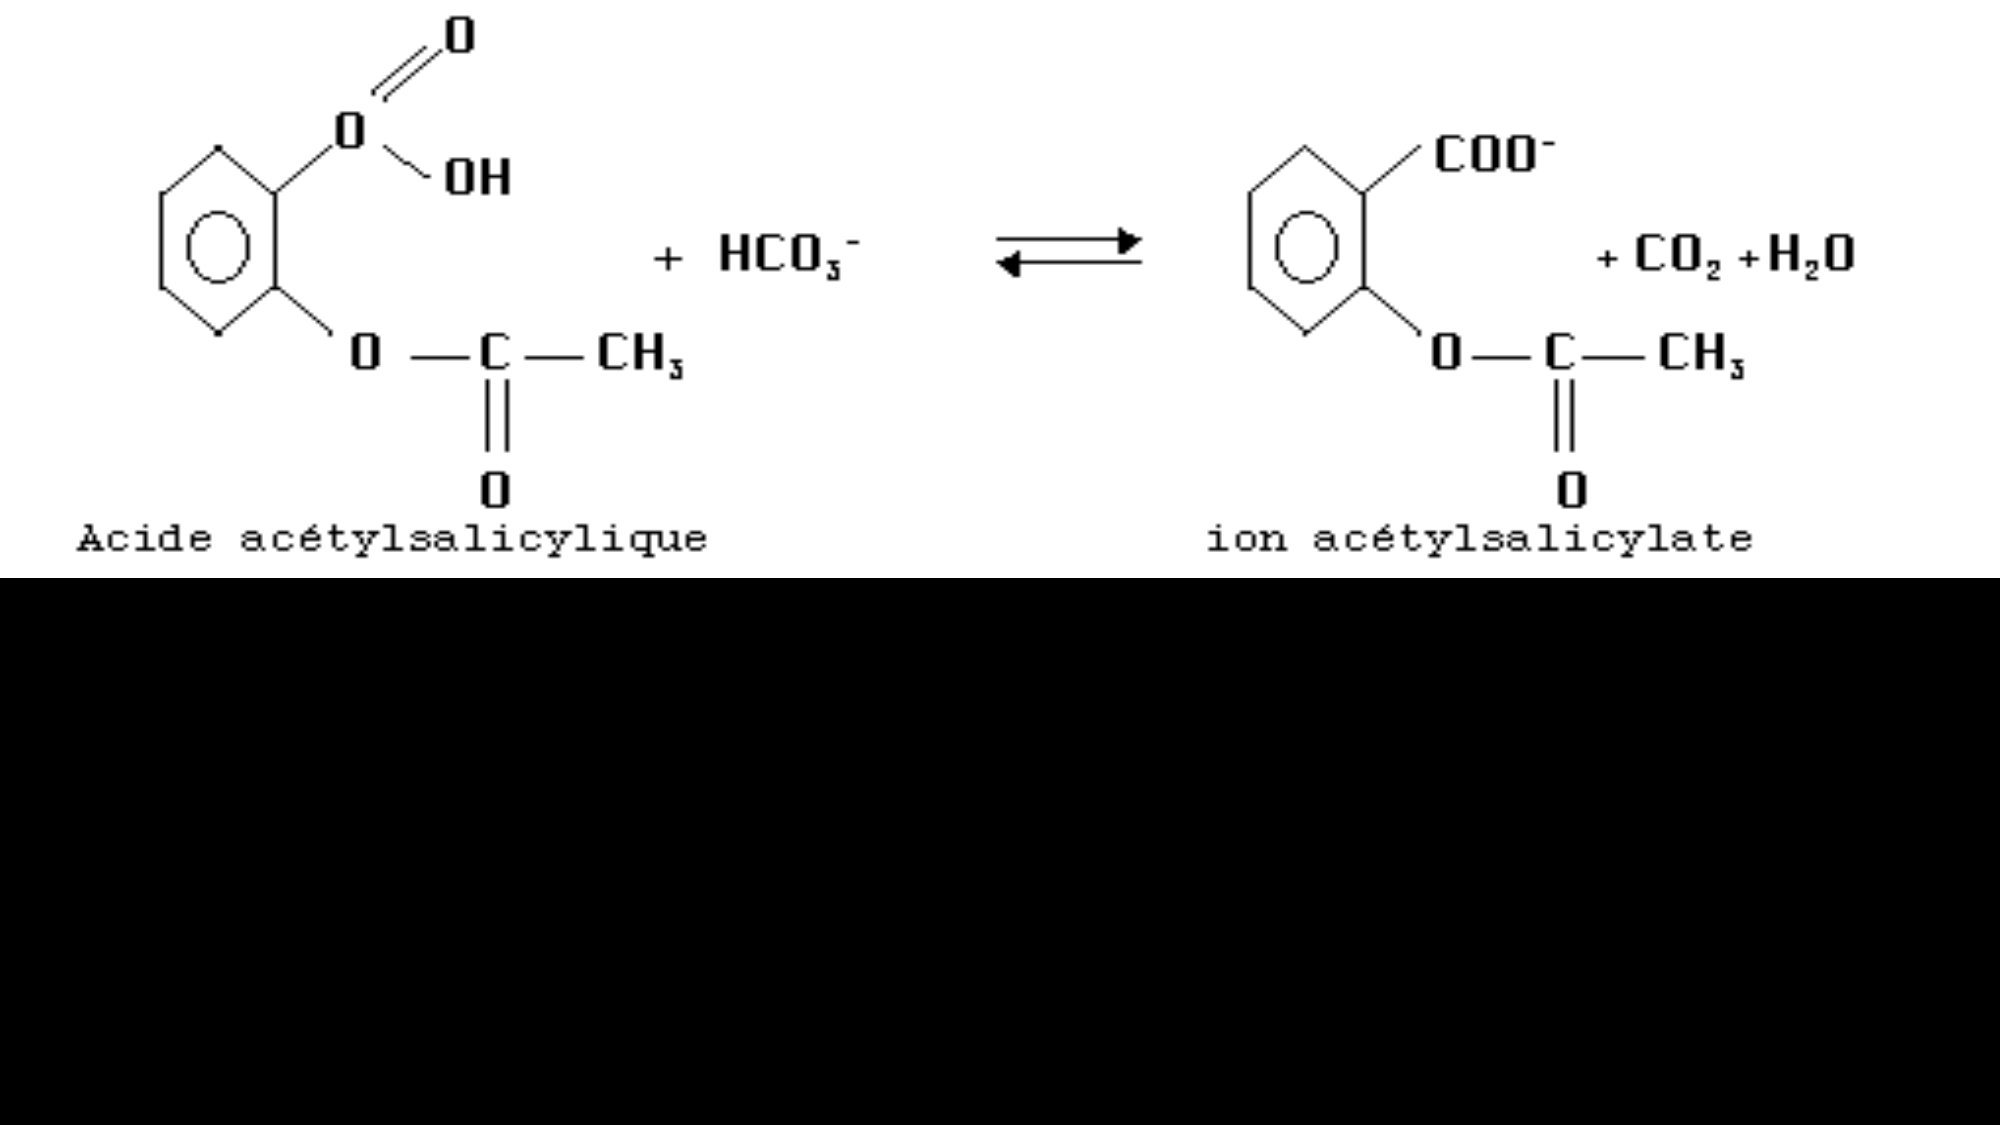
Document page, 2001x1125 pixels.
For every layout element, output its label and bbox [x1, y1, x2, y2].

text_box [0, 578, 2000, 1125]
picture [35, 11, 1890, 575]
